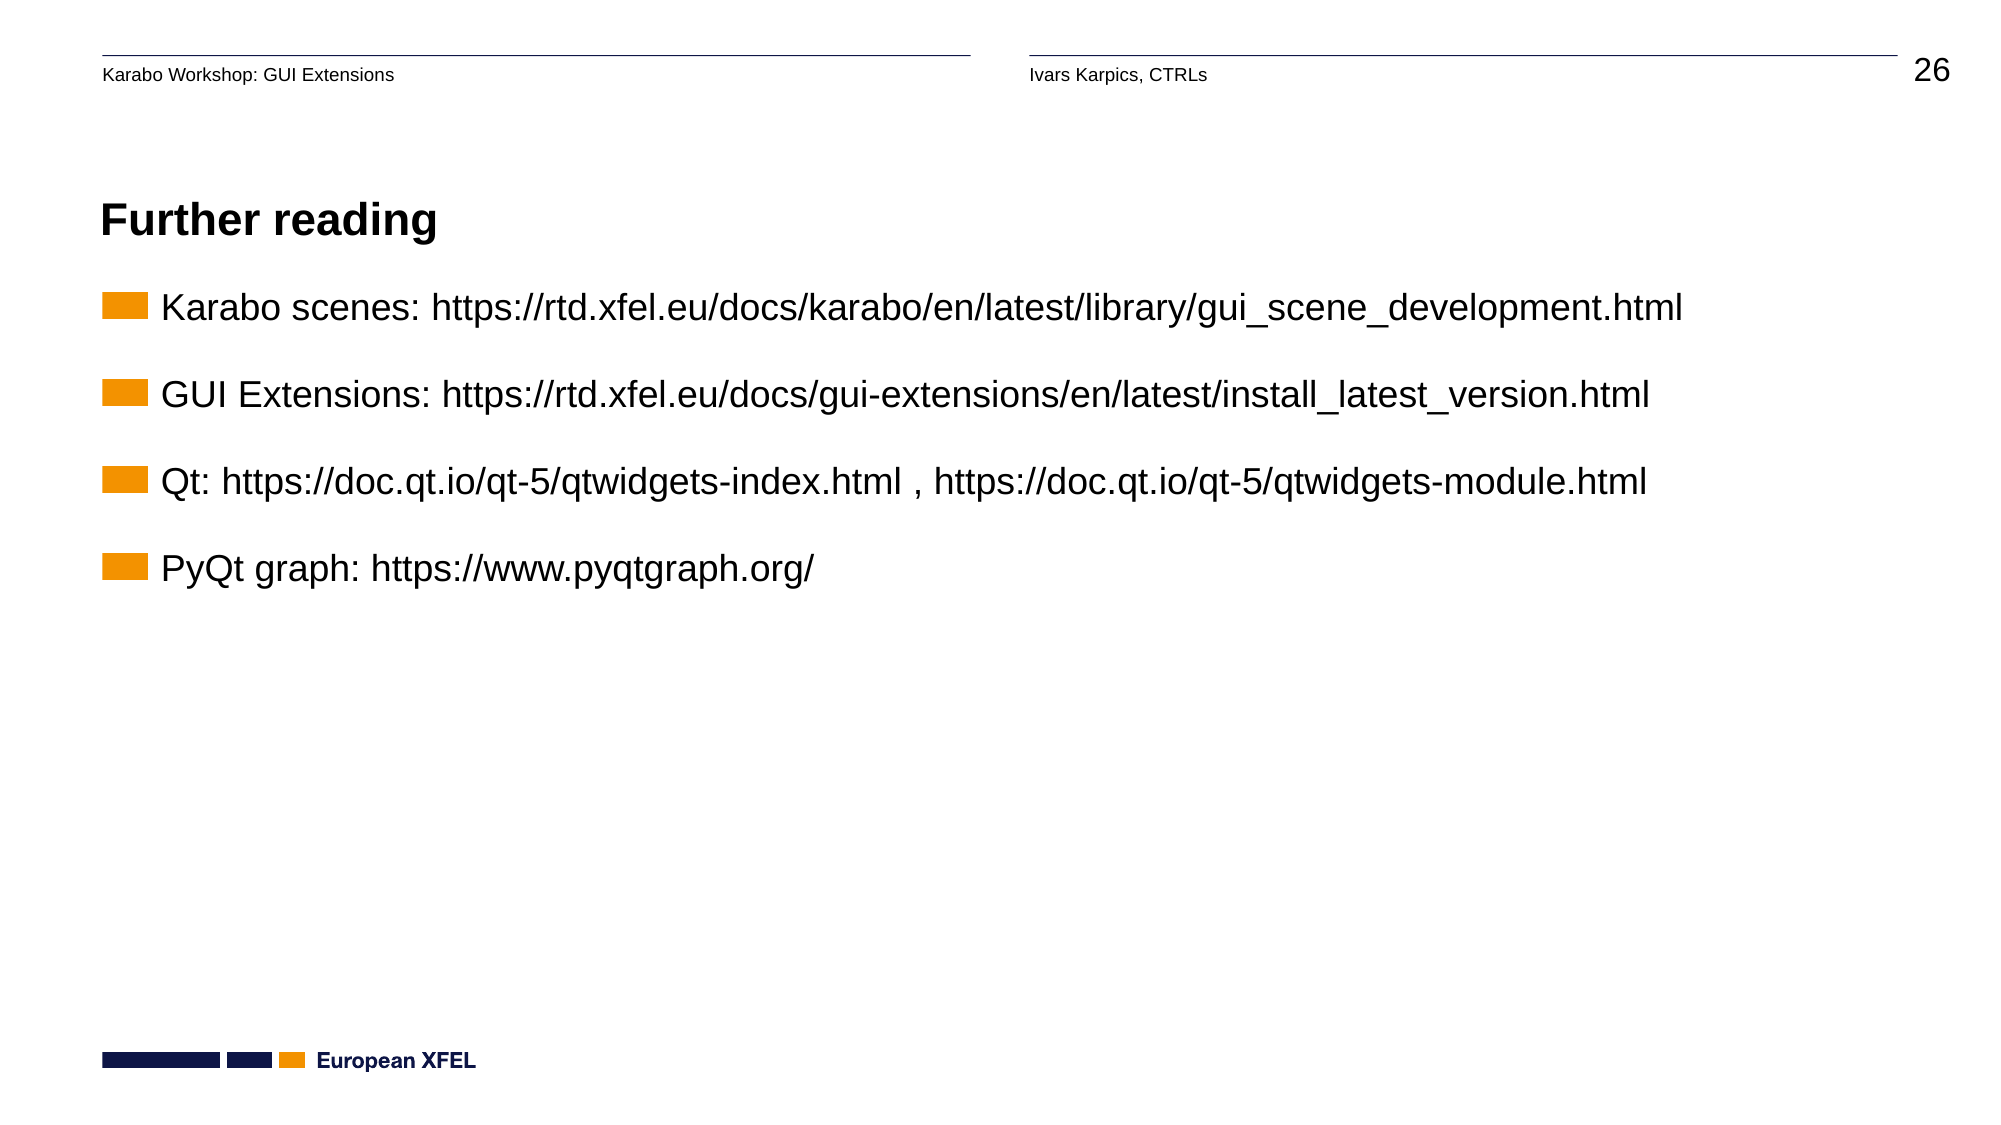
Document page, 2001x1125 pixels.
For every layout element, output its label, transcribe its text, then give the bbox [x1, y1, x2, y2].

title Further reading [100, 116, 1898, 245]
list Karabo scenes: https://rtd.xfel.eu/docs/karabo/en/latest/library/gui_scene_development.html GUI Extensions: https://rtd.xfel.eu/docs/gui-extensions/en/latest/install_latest_version.html Qt: https://doc.qt.io/qt-5/qtwidgets-index.html , https://doc.qt.io/qt-5/qtwidgets-module.html PyQt graph: https://www.pyqtgraph.org/ [102, 278, 1898, 917]
